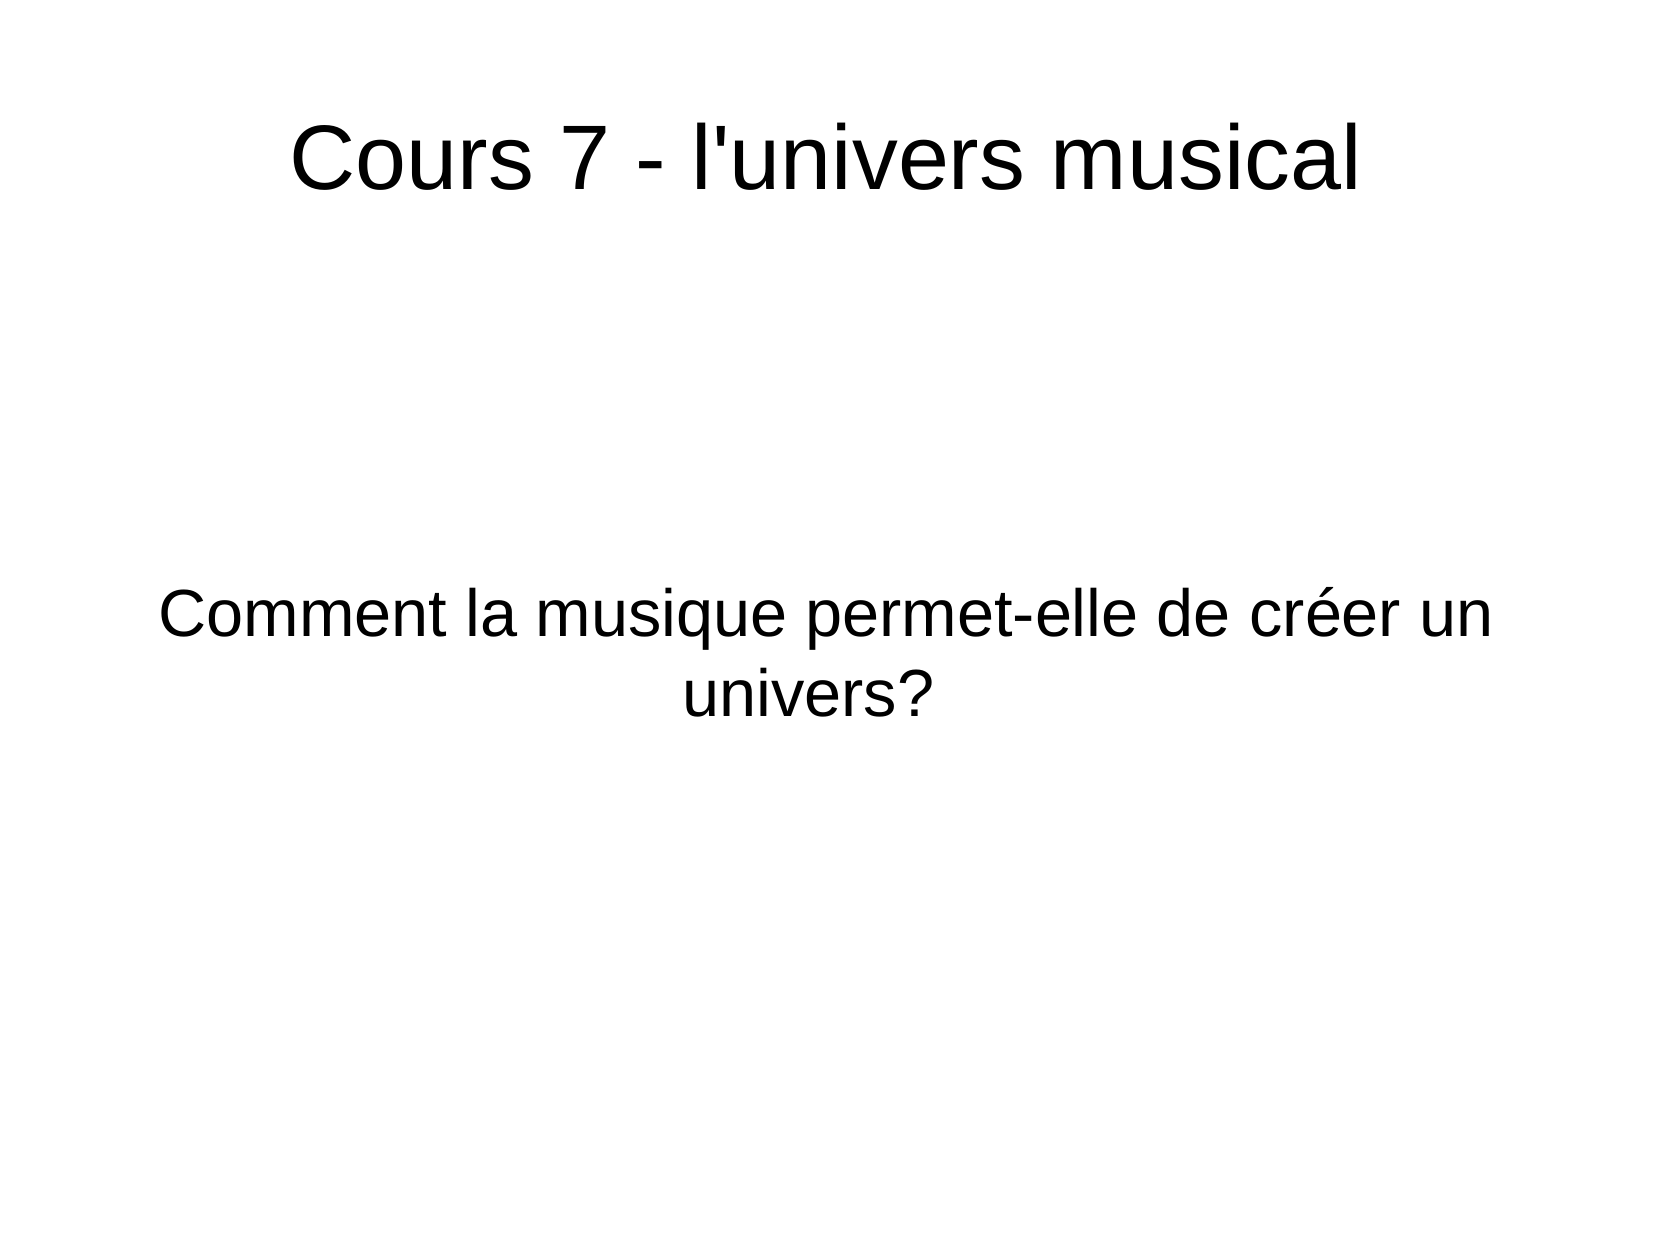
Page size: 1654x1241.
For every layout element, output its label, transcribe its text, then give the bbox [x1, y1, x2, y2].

title Cours 7 - l'univers musical [82, 49, 1571, 257]
subtitle Comment la musique permet-elle de créer un univers? [82, 290, 1571, 1010]
